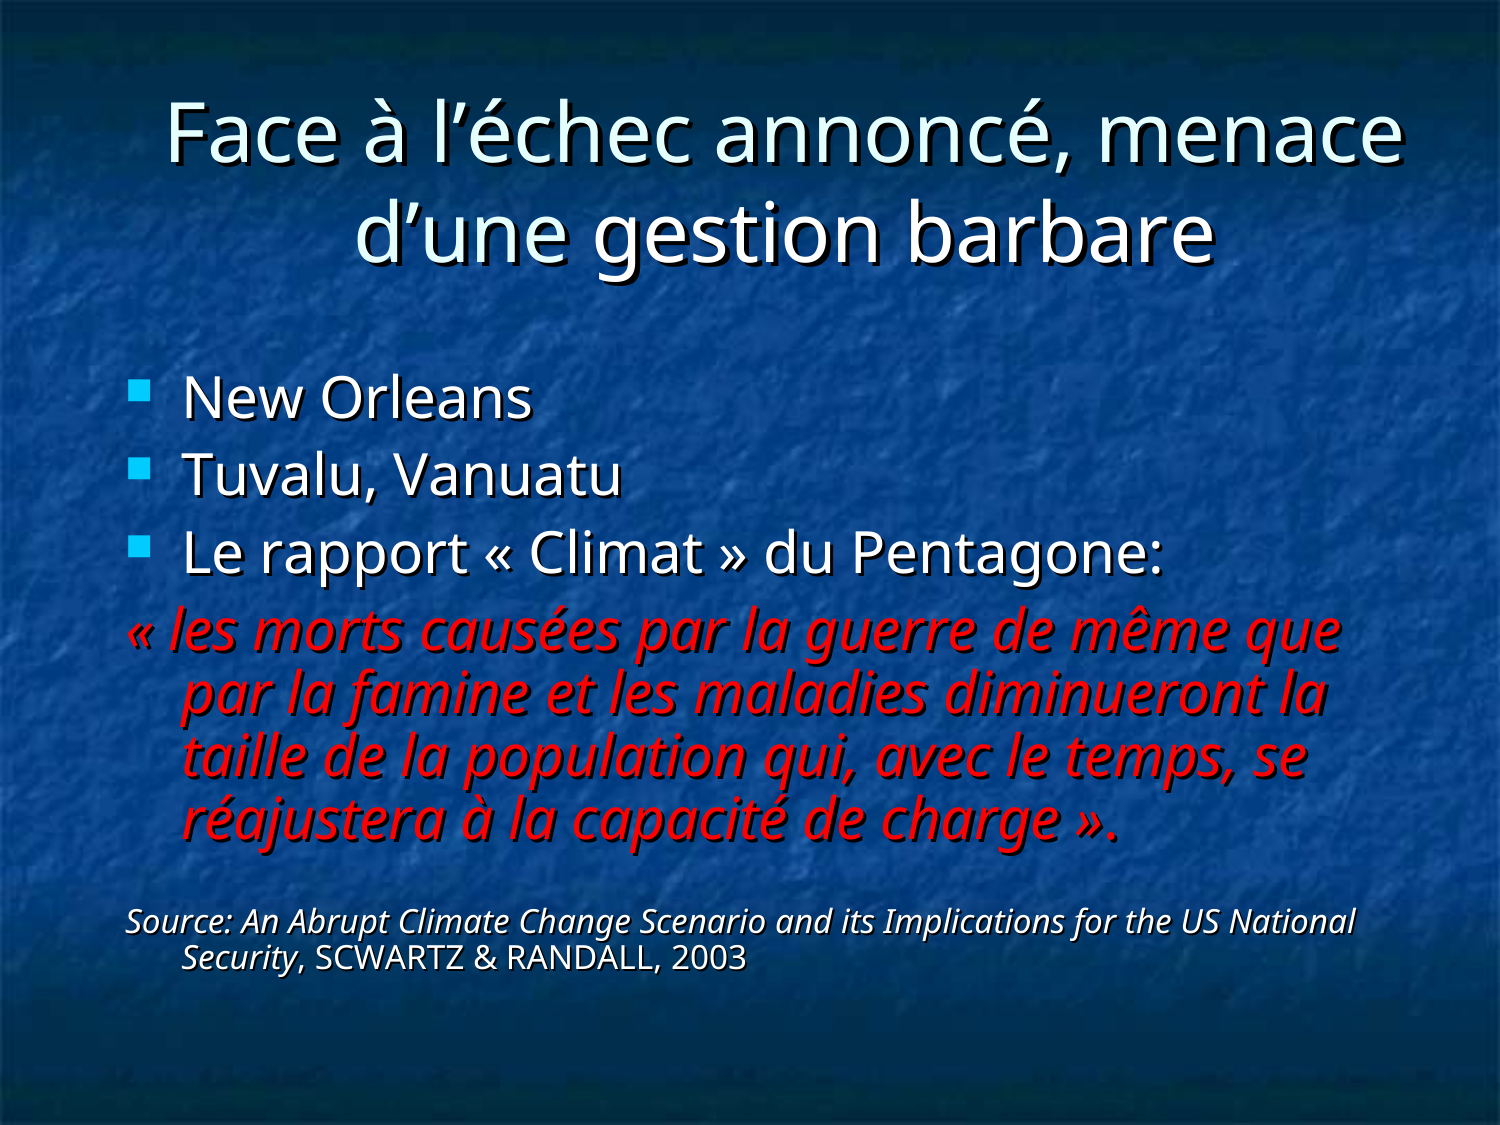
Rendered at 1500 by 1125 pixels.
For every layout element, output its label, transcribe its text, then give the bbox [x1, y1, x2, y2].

text_box New Orleans Tuvalu, Vanuatu Le rapport « Climat » du Pentagone: « les morts causées par la guerre de même que par la famine et les maladies diminueront la taille de la population qui, avec le temps, se réajustera à la capacité de charge ». Source: An Abrupt Climate Change Scenario and its Implications for the US National Security, SCWARTZ & RANDALL, 2003 [110, 360, 1461, 1036]
picture [0, 0, 1500, 1125]
text_box Face à l’échec annoncé, menace d’une gestion barbare [110, 66, 1461, 292]
